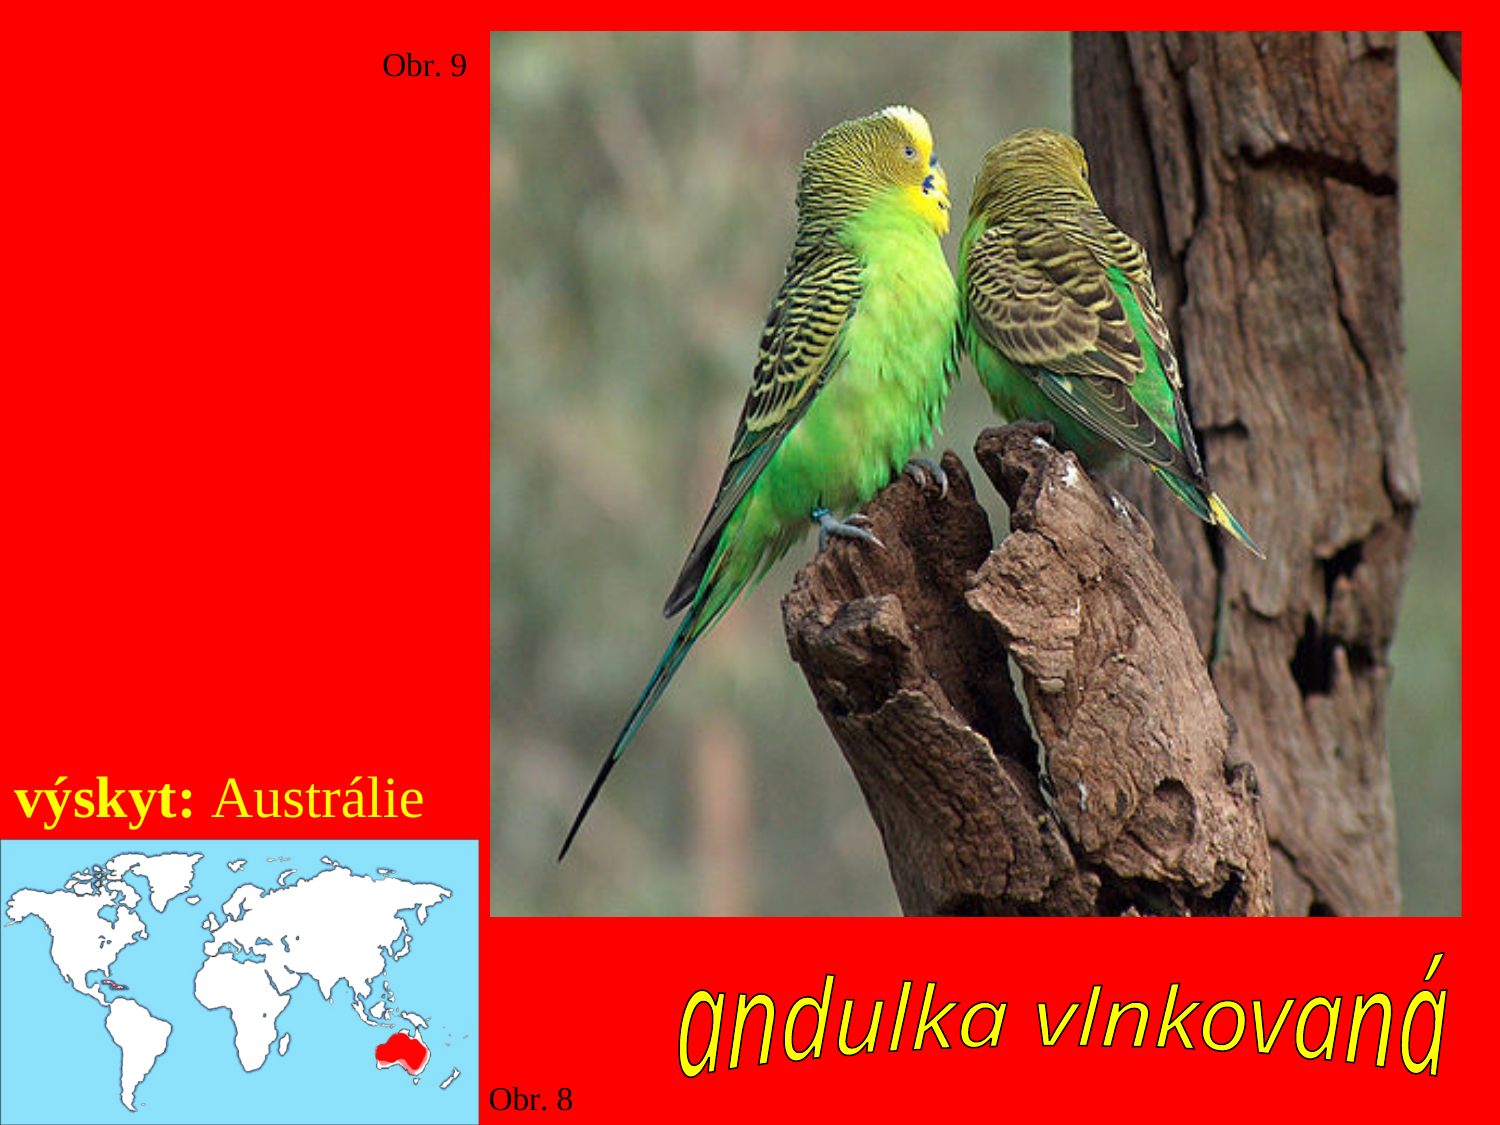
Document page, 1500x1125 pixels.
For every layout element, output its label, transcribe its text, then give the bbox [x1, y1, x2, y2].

text_box andulka vlnkovaná [1424, 952, 1444, 981]
text_box andulka vlnkovaná [1202, 1000, 1246, 1052]
text_box andulka vlnkovaná [1037, 1003, 1081, 1046]
text_box andulka vlnkovaná [960, 1002, 1008, 1048]
text_box výskyt: Austrálie [0, 751, 479, 837]
text_box andulka vlnkovaná [728, 993, 775, 1070]
text_box andulka vlnkovaná [1156, 983, 1203, 1049]
text_box andulka vlnkovaná [1295, 996, 1342, 1061]
picture [0, 839, 479, 1125]
text_box andulka vlnkovaná [679, 990, 725, 1078]
picture [490, 31, 1462, 917]
text_box Obr. 8 [454, 1064, 609, 1125]
text_box andulka vlnkovaná [1400, 990, 1447, 1076]
text_box andulka vlnkovaná [1102, 1001, 1149, 1047]
text_box andulka vlnkovaná [838, 999, 884, 1056]
text_box andulka vlnkovaná [784, 974, 835, 1062]
text_box Obr. 9 [348, 30, 503, 92]
text_box andulka vlnkovaná [912, 982, 959, 1050]
text_box andulka vlnkovaná [889, 980, 913, 1052]
text_box andulka vlnkovaná [1252, 998, 1296, 1054]
text_box andulka vlnkovaná [1078, 985, 1102, 1046]
text_box andulka vlnkovaná [1345, 992, 1392, 1068]
